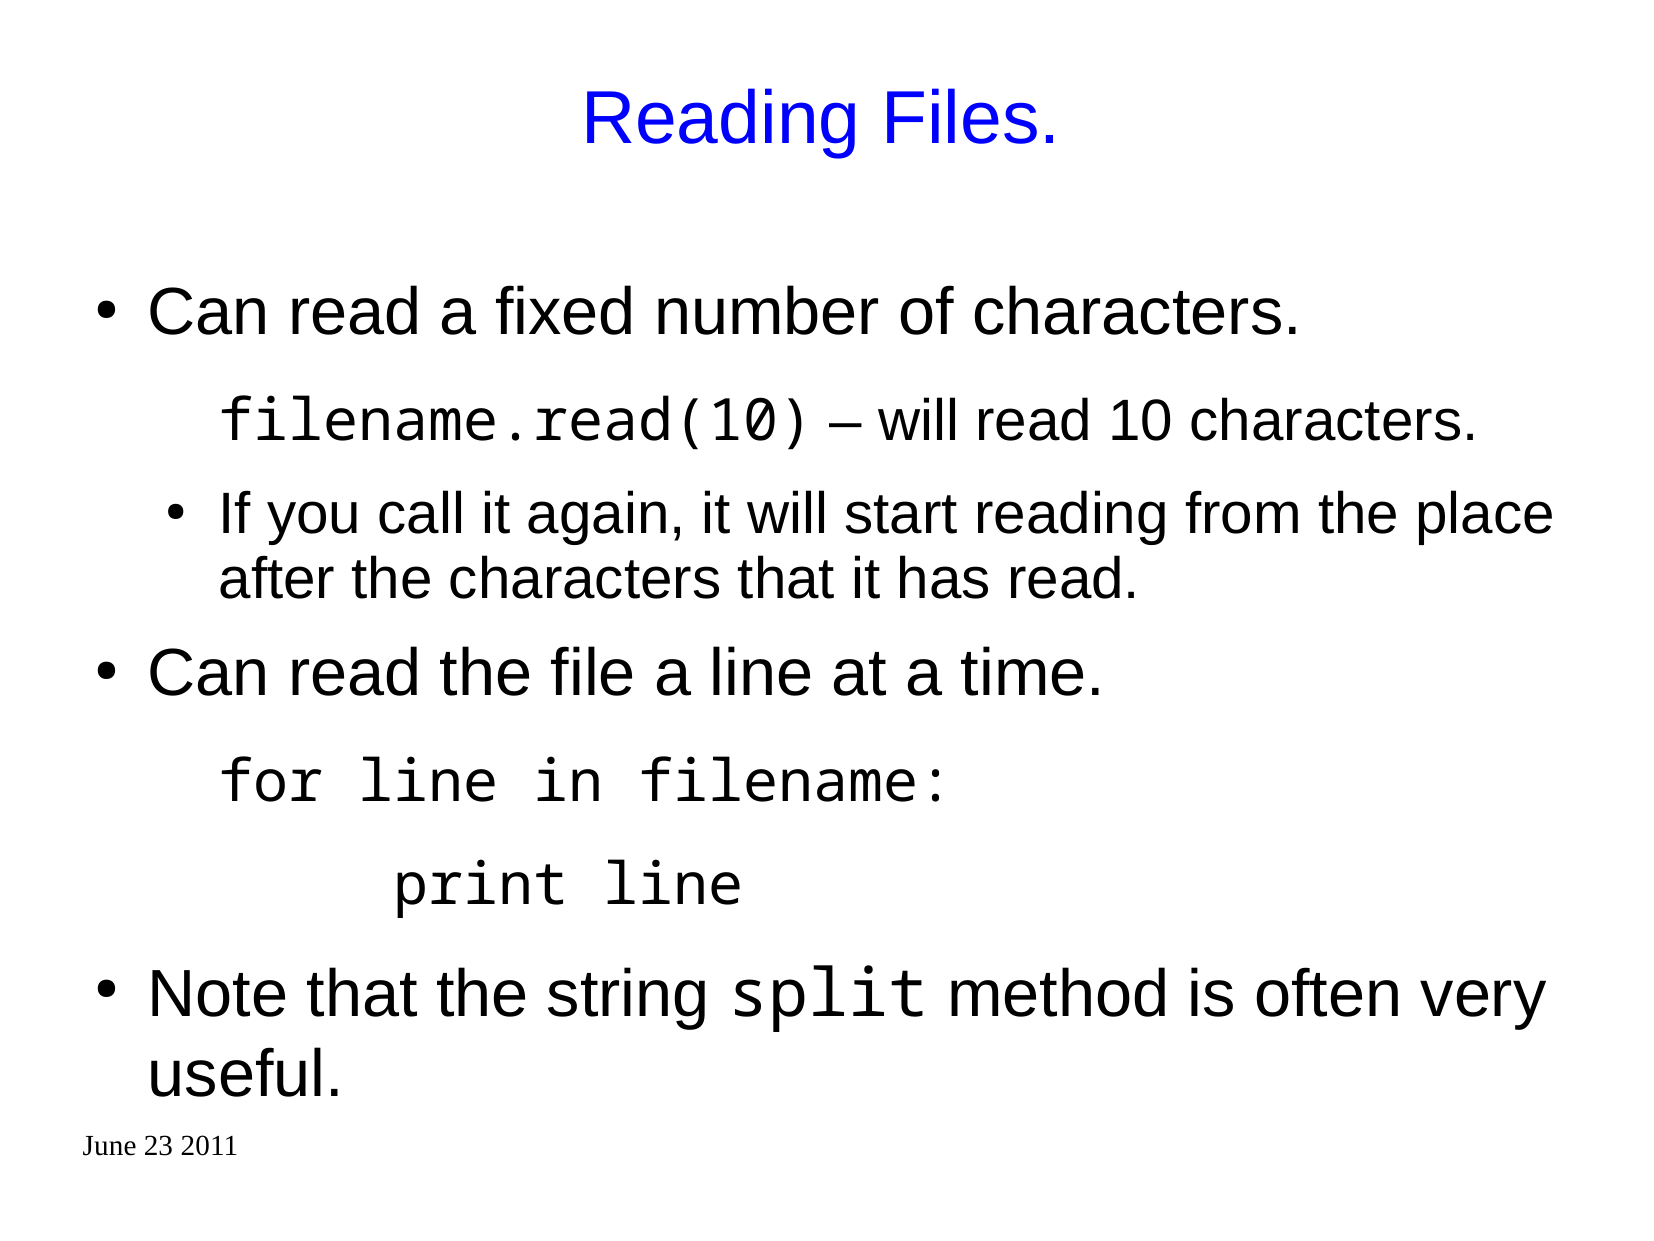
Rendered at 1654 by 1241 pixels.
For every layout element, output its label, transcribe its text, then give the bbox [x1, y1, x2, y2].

list Can read a fixed number of characters. filename.read(10) – will read 10 characters. If you call it again, it will start reading from the place after the characters that it has read. Can read the file a line at a time. for line in filename: print line Note that the string split method is often very useful. [76, 274, 1565, 1093]
title Reading Files. [76, 58, 1565, 178]
